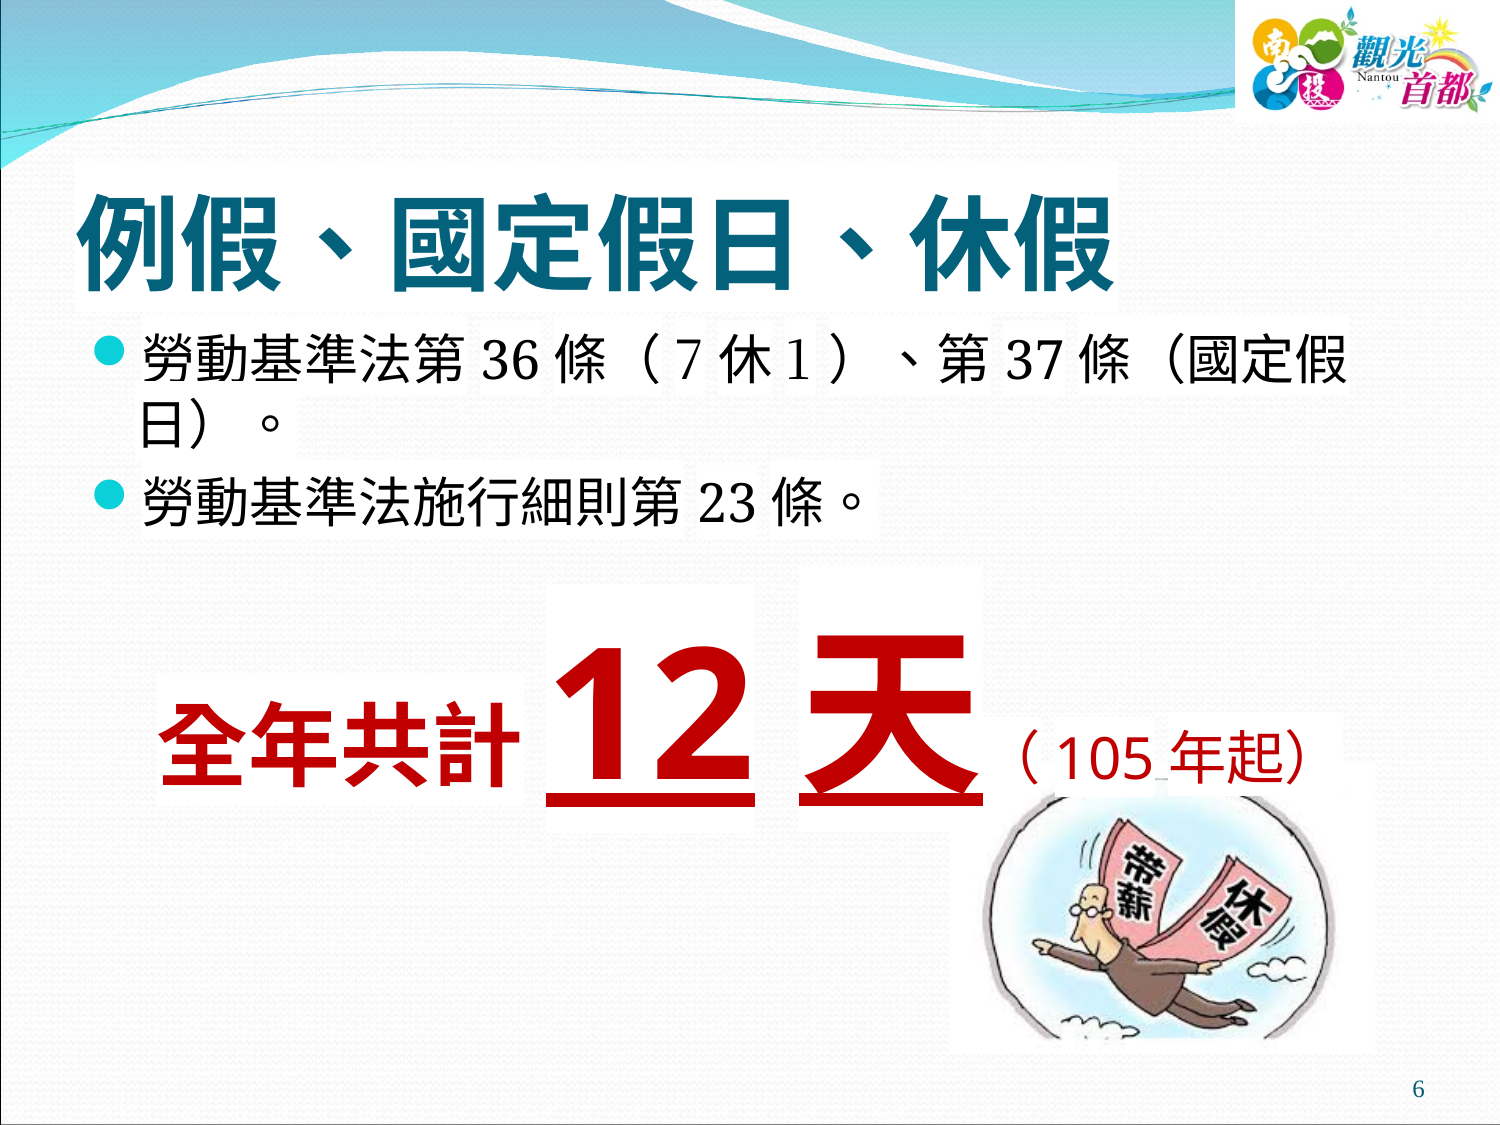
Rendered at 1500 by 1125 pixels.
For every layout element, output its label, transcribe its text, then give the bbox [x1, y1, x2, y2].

text_box <編號> [1299, 1042, 1426, 1103]
list 勞動基準法第36條（7休1）、第37條（國定假日）。 勞動基準法施行細則第23條。 全年共計12天（105年起） [75, 317, 1426, 1038]
title 例假、國定假日、休假 [75, 115, 1426, 304]
picture [0, 0, 1500, 1125]
